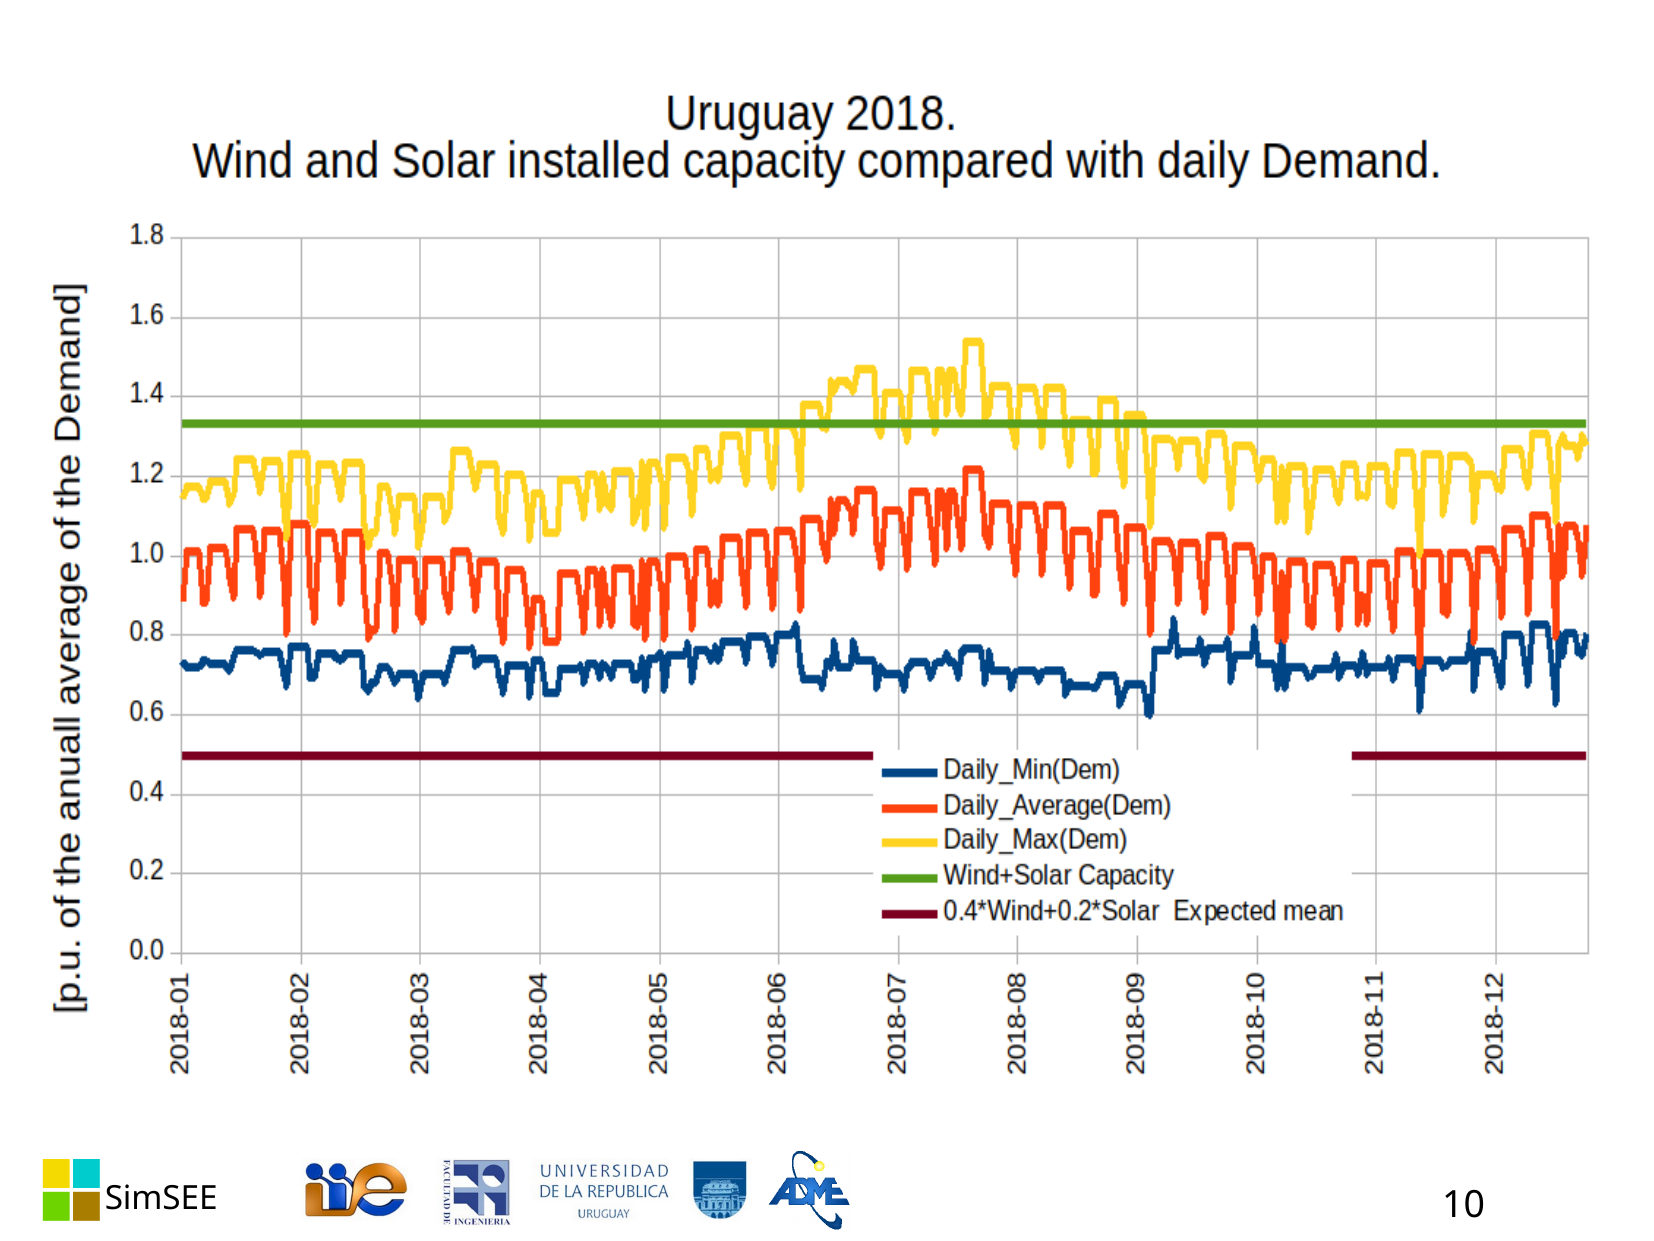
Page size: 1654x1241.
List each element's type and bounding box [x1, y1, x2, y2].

picture [14, 45, 1620, 1096]
picture [295, 1154, 752, 1230]
picture [769, 1151, 852, 1231]
picture [41, 1157, 102, 1223]
